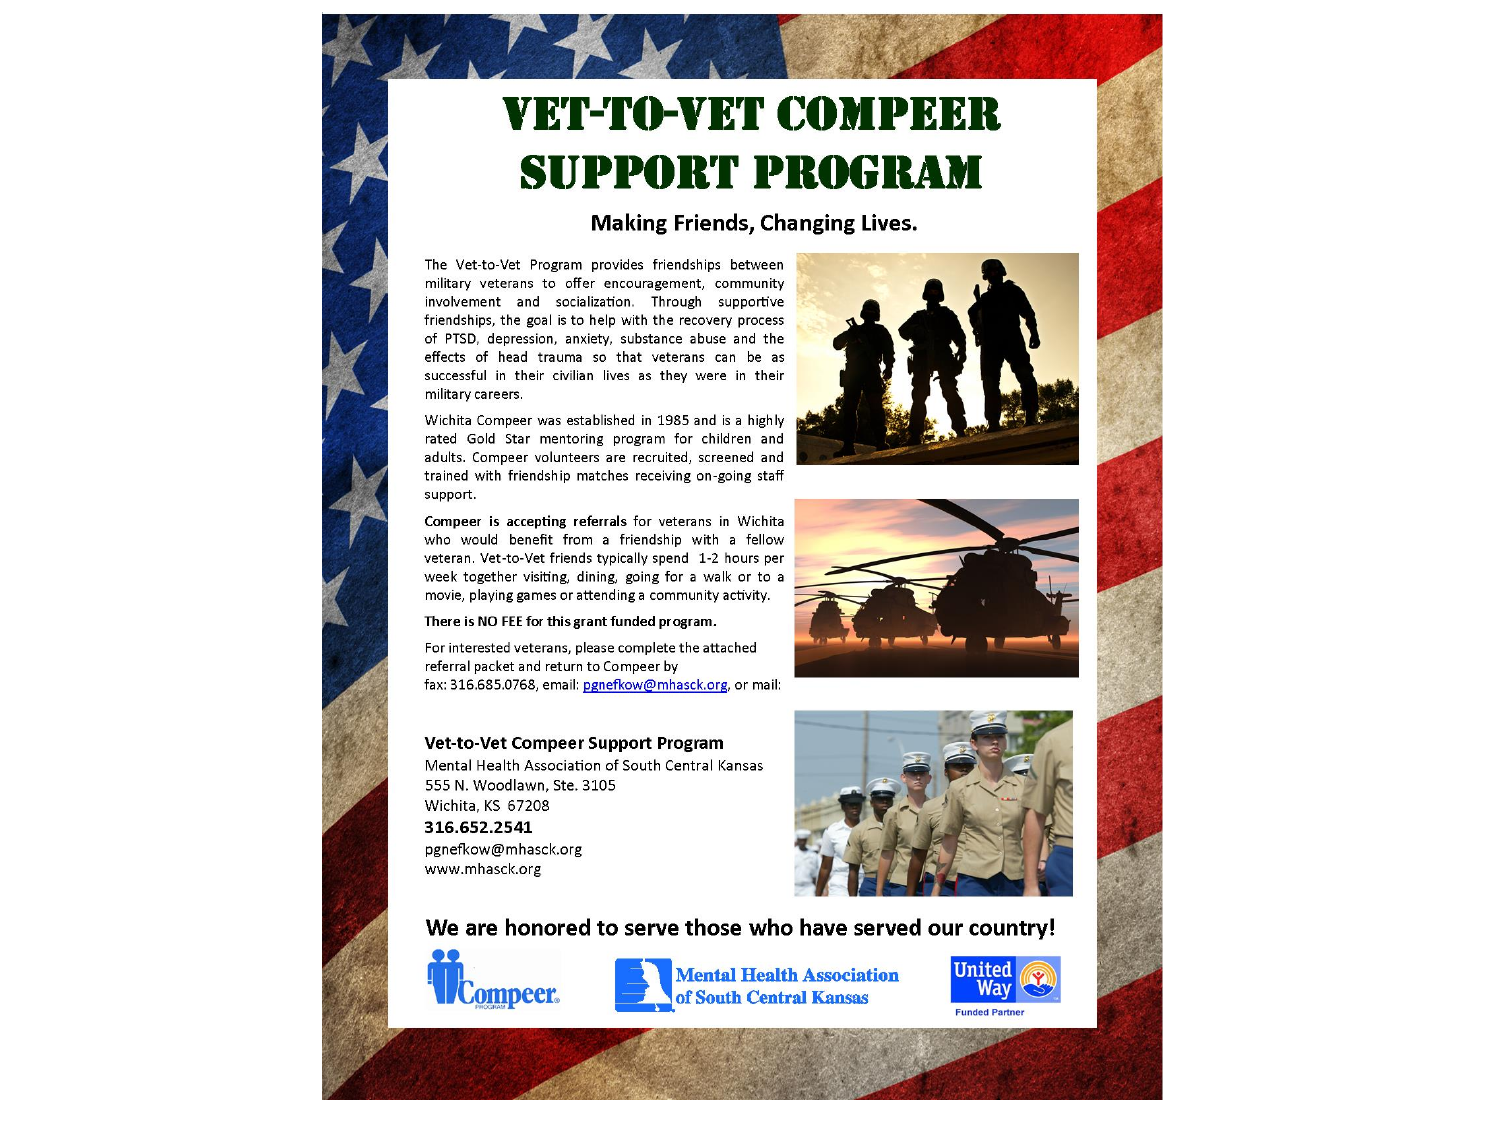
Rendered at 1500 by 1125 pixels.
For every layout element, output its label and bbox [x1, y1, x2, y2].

picture [322, 12, 1163, 1101]
